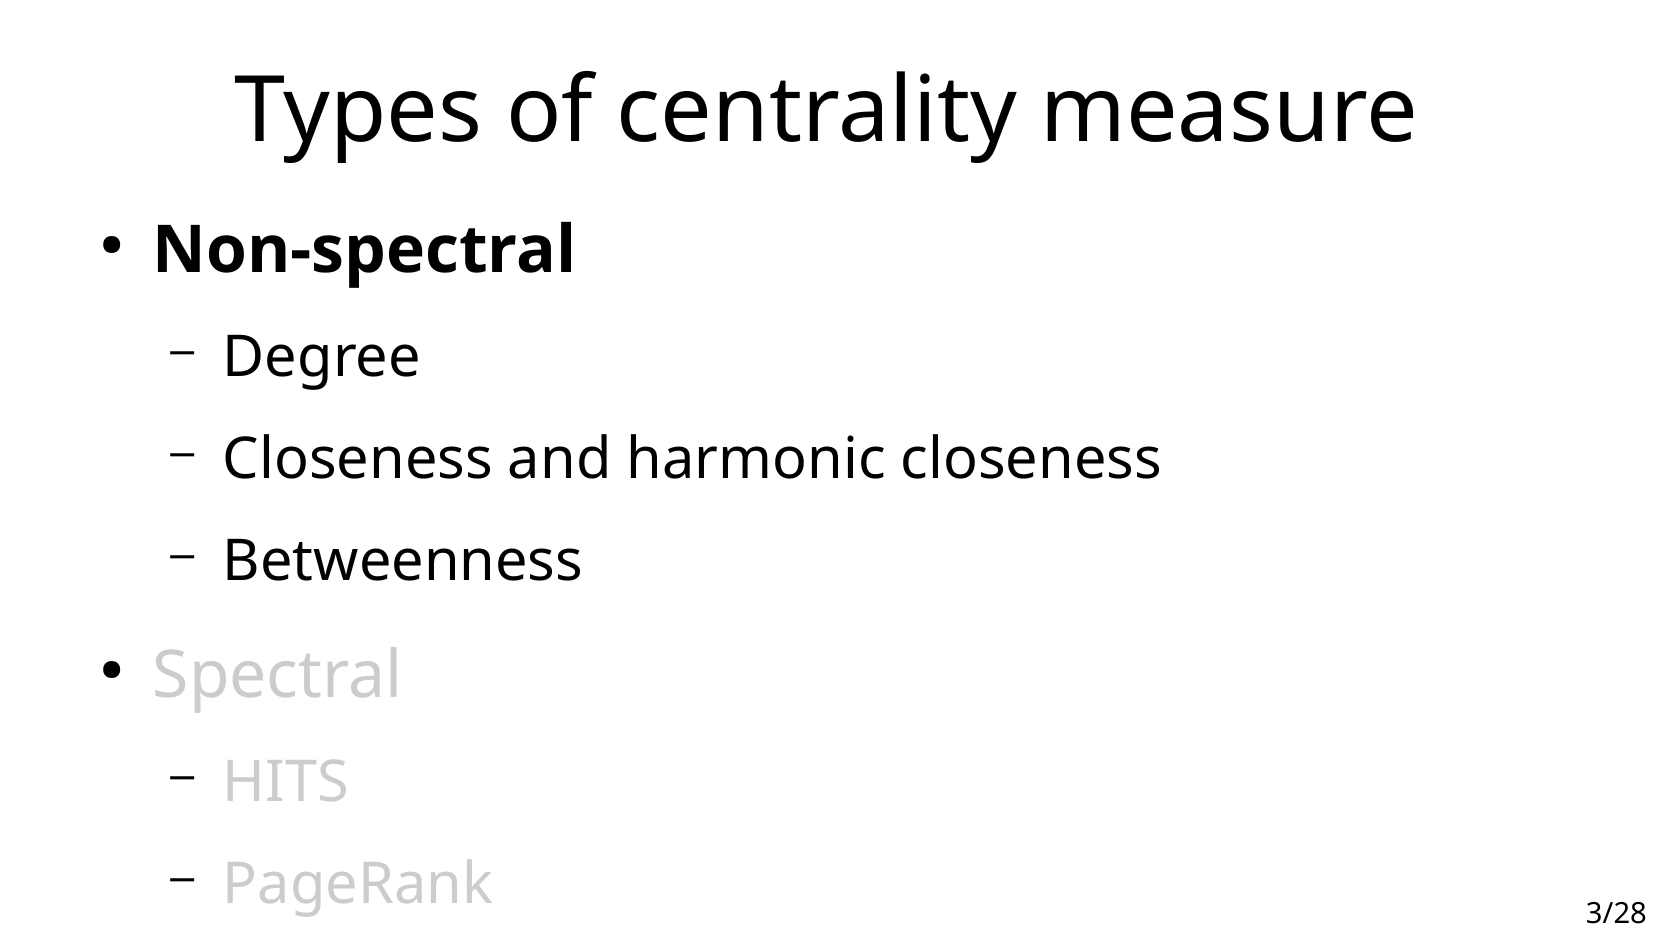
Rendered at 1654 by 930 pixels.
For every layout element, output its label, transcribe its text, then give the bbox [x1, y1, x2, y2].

list Non-spectral Degree Closeness and harmonic closeness Betweenness Spectral HITS PageRank [82, 201, 1571, 921]
title Types of centrality measure [82, 2, 1571, 201]
